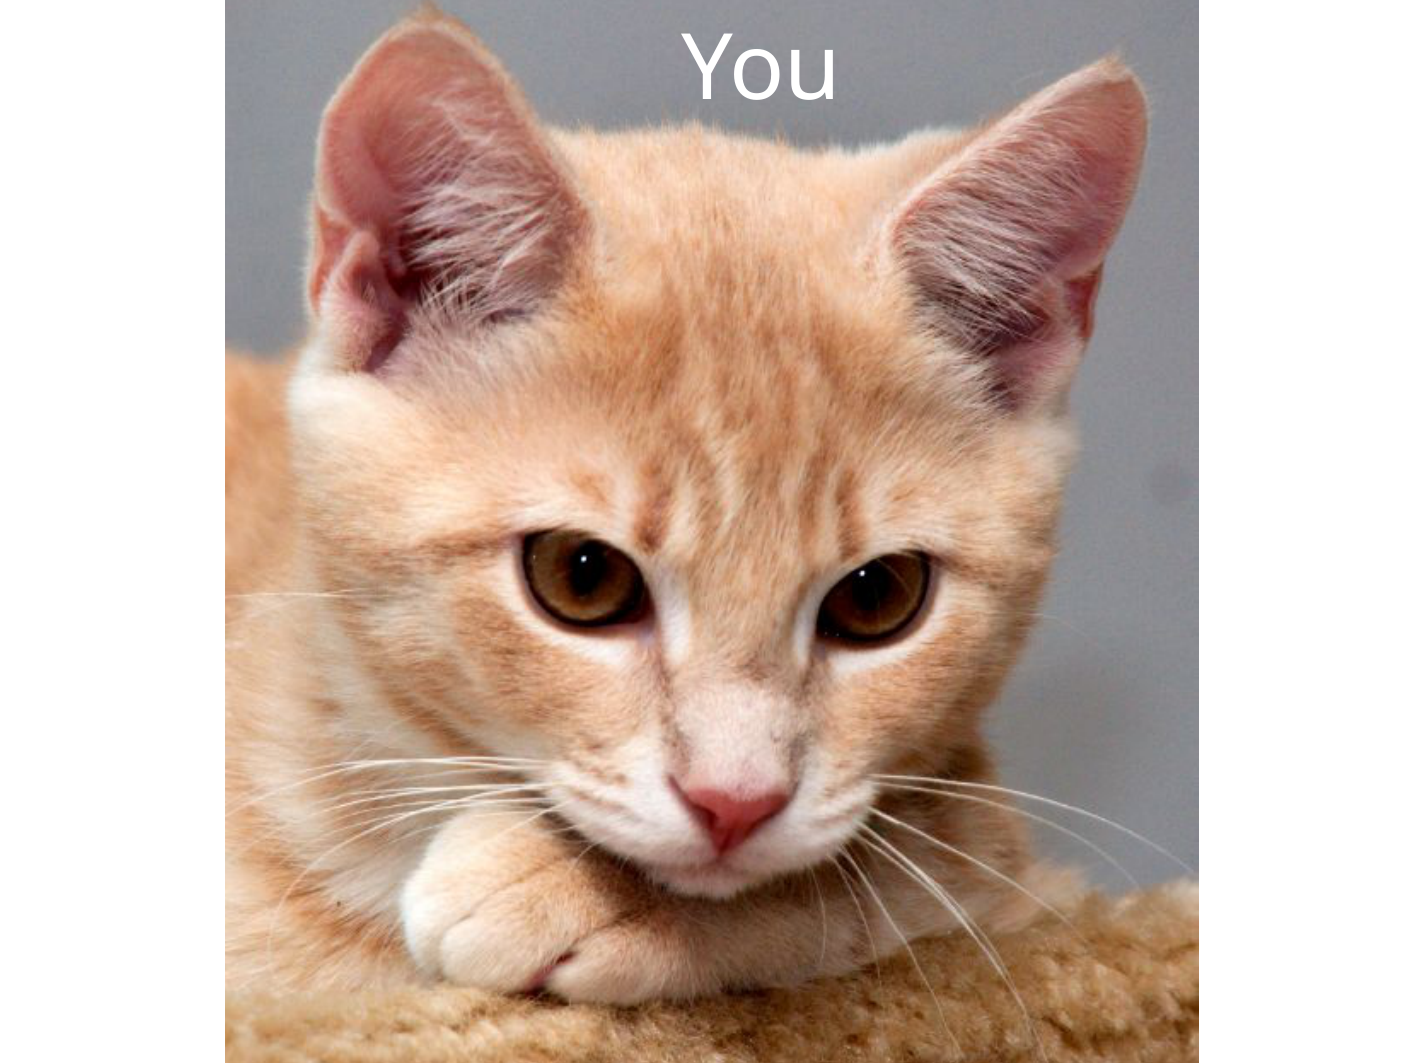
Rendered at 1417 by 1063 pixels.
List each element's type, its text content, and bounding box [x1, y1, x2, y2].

text_box You [489, 0, 1035, 129]
picture [225, 0, 1199, 1063]
